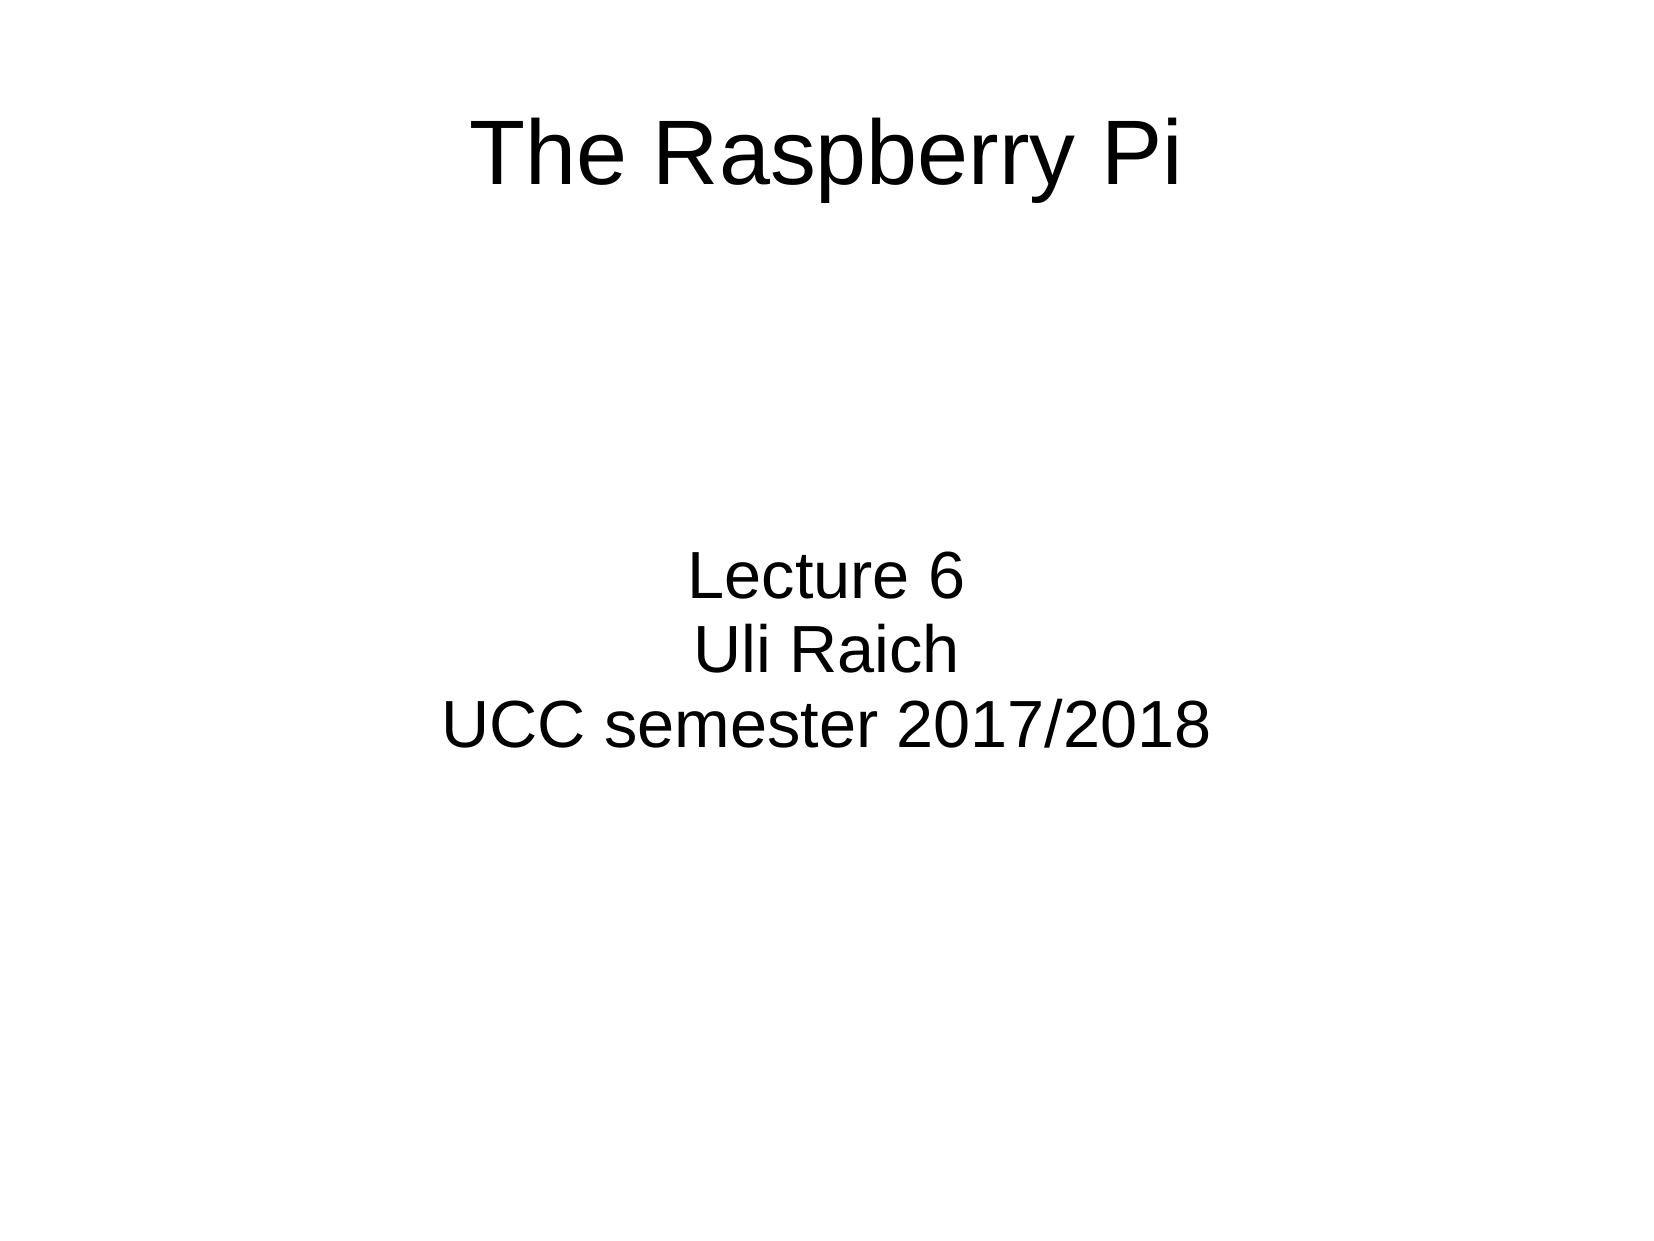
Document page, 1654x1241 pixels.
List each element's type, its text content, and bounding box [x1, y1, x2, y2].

subtitle Lecture 6 Uli Raich UCC semester 2017/2018 [82, 290, 1571, 1010]
title The Raspberry Pi [82, 49, 1571, 257]
